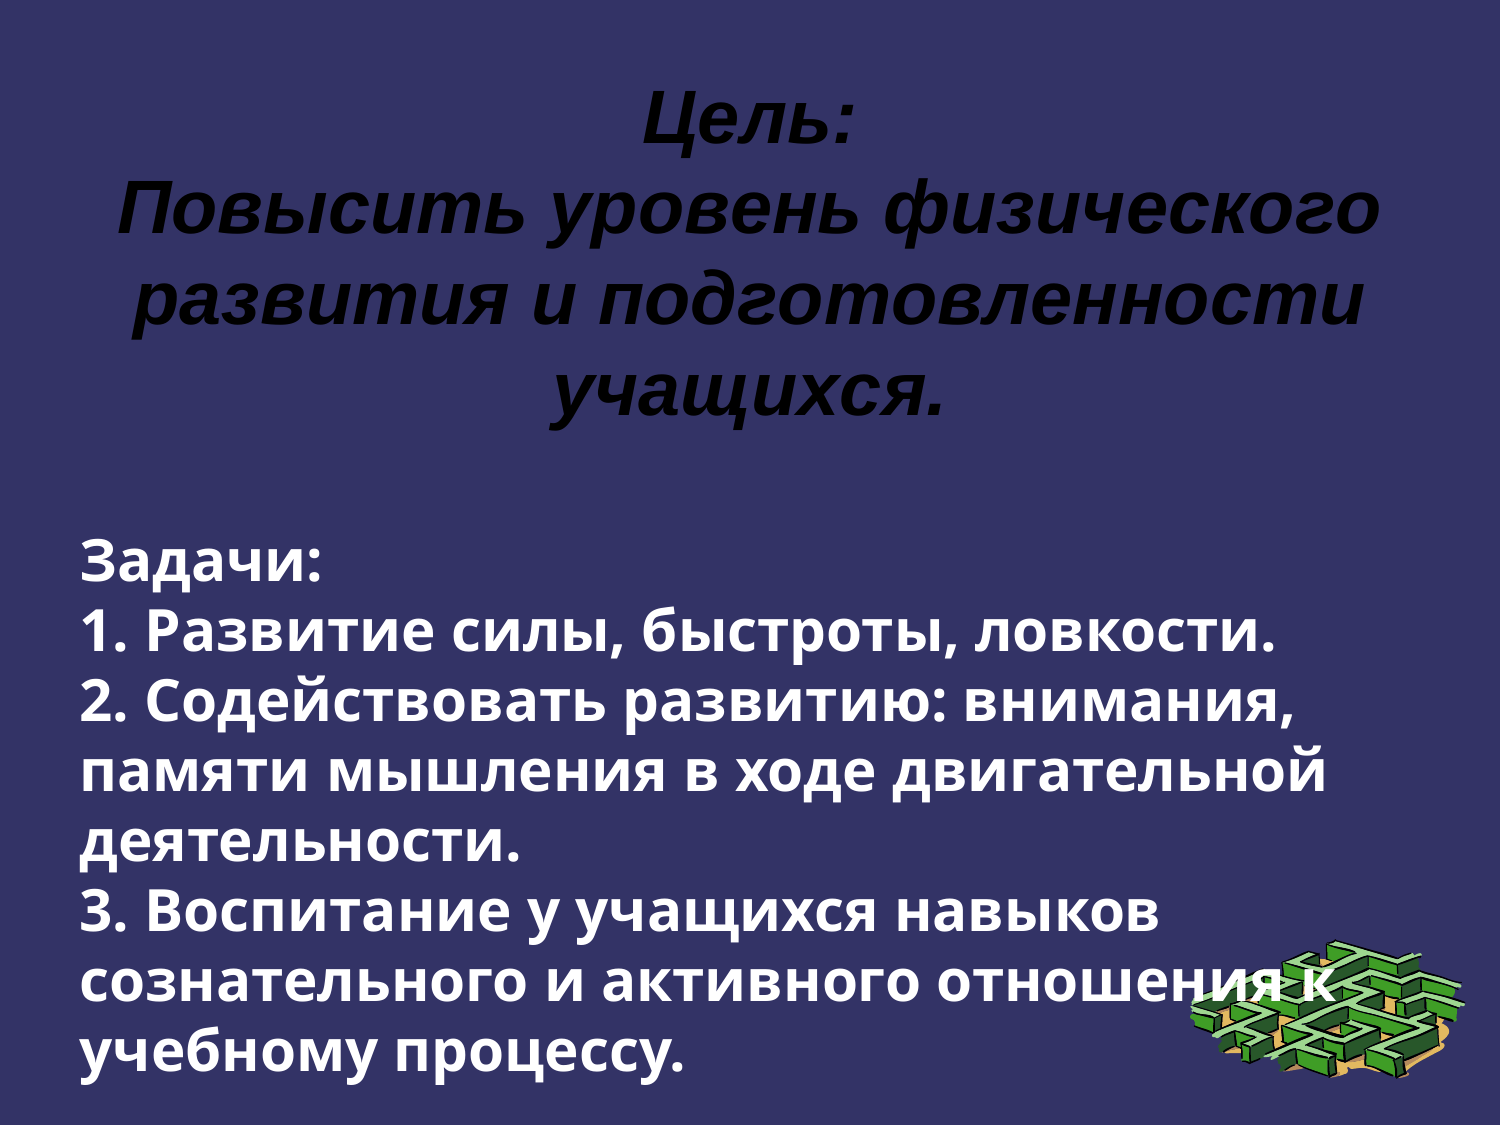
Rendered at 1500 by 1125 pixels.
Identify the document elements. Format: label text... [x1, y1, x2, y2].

text_box Задачи: 1. Развитие силы, быстроты, ловкости. 2. Содействовать развитию: внимания, памяти мышления в ходе двигательной деятельности. 3. Воспитание у учащихся навыков сознательного и активного отношения к учебному процессу. [64, 515, 1424, 1091]
title Цель: Повысить уровень физического развития и подготовленности учащихся. [75, 0, 1426, 529]
